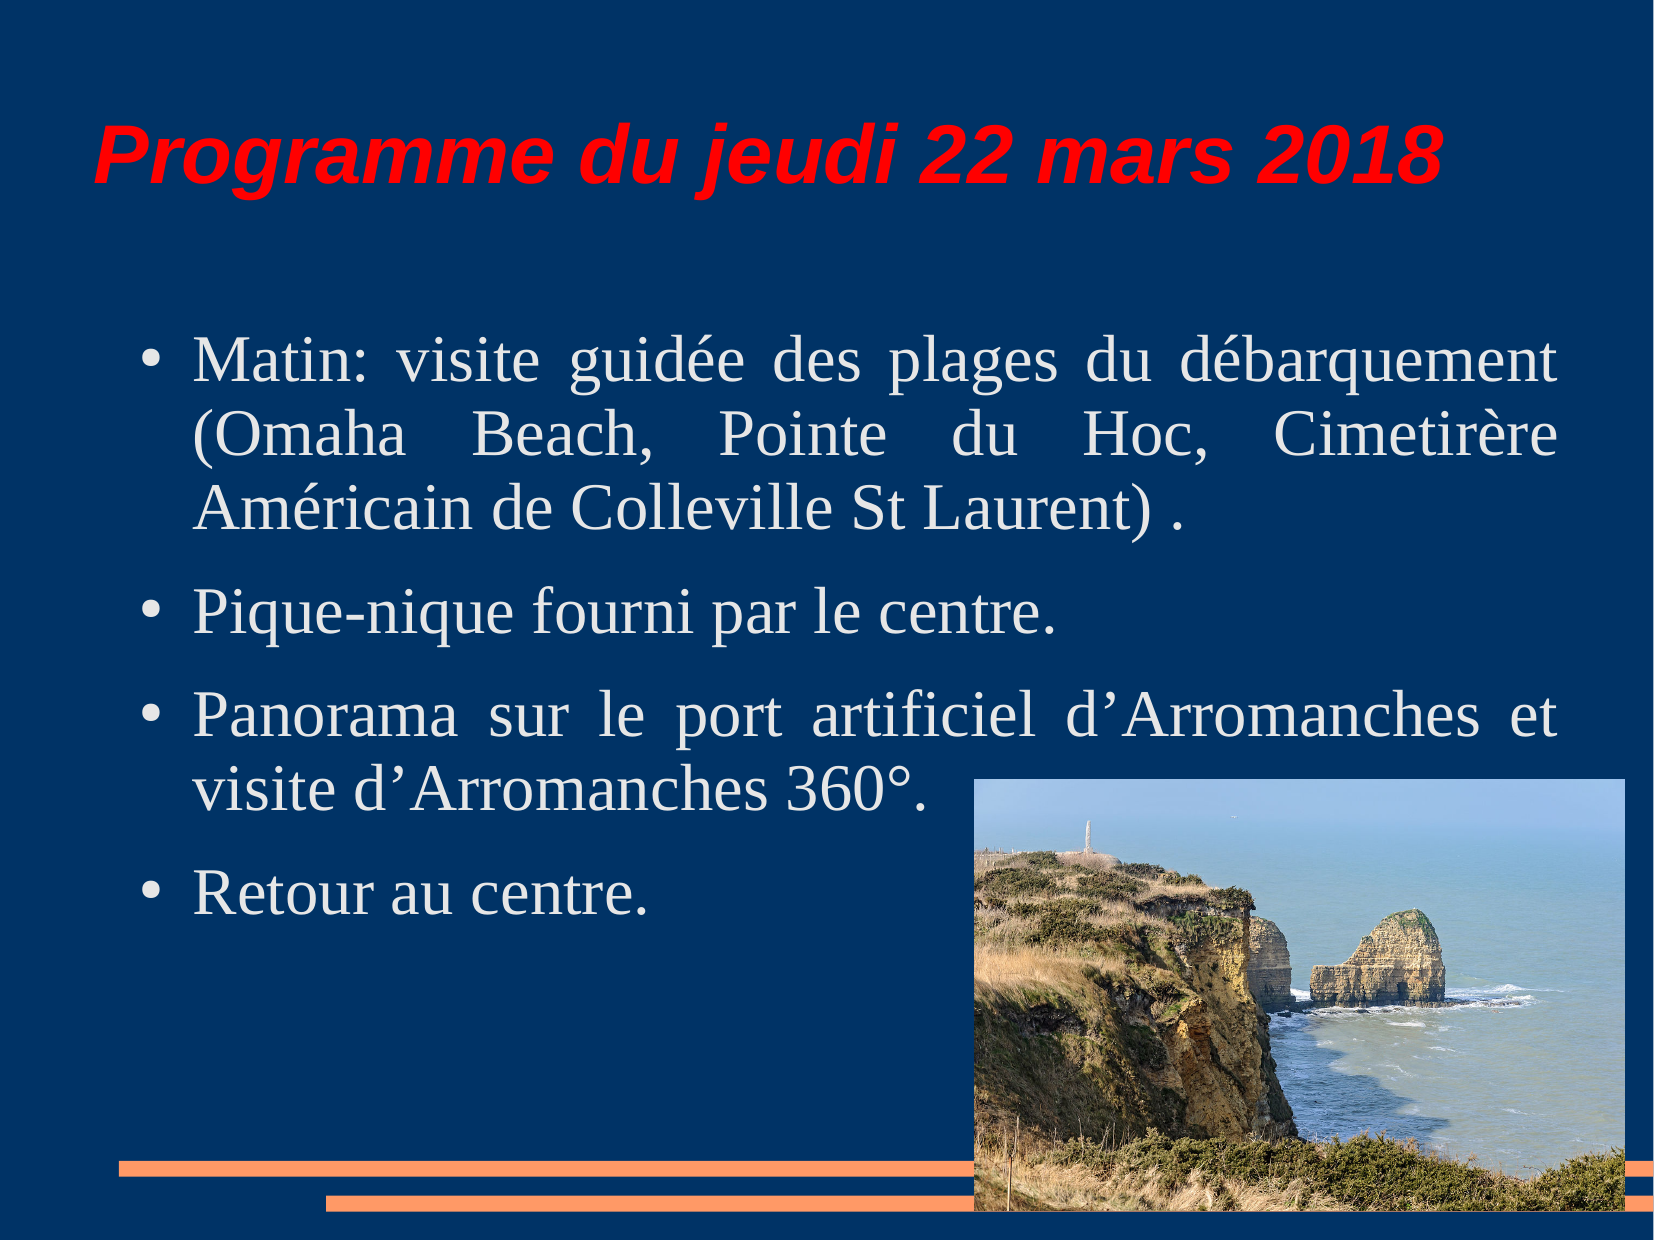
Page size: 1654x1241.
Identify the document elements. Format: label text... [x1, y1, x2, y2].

picture [974, 779, 1625, 1211]
title Programme du jeudi 22 mars 2018 [93, 59, 1506, 252]
list Matin: visite guidée des plages du débarquement (Omaha Beach, Pointe du Hoc, Cimetirère Américain de Colleville St Laurent) . Pique-nique fourni par le centre. Panorama sur le port artificiel d’Arromanches et visite d’Arromanches 360°. Retour au centre. [121, 322, 1561, 1240]
